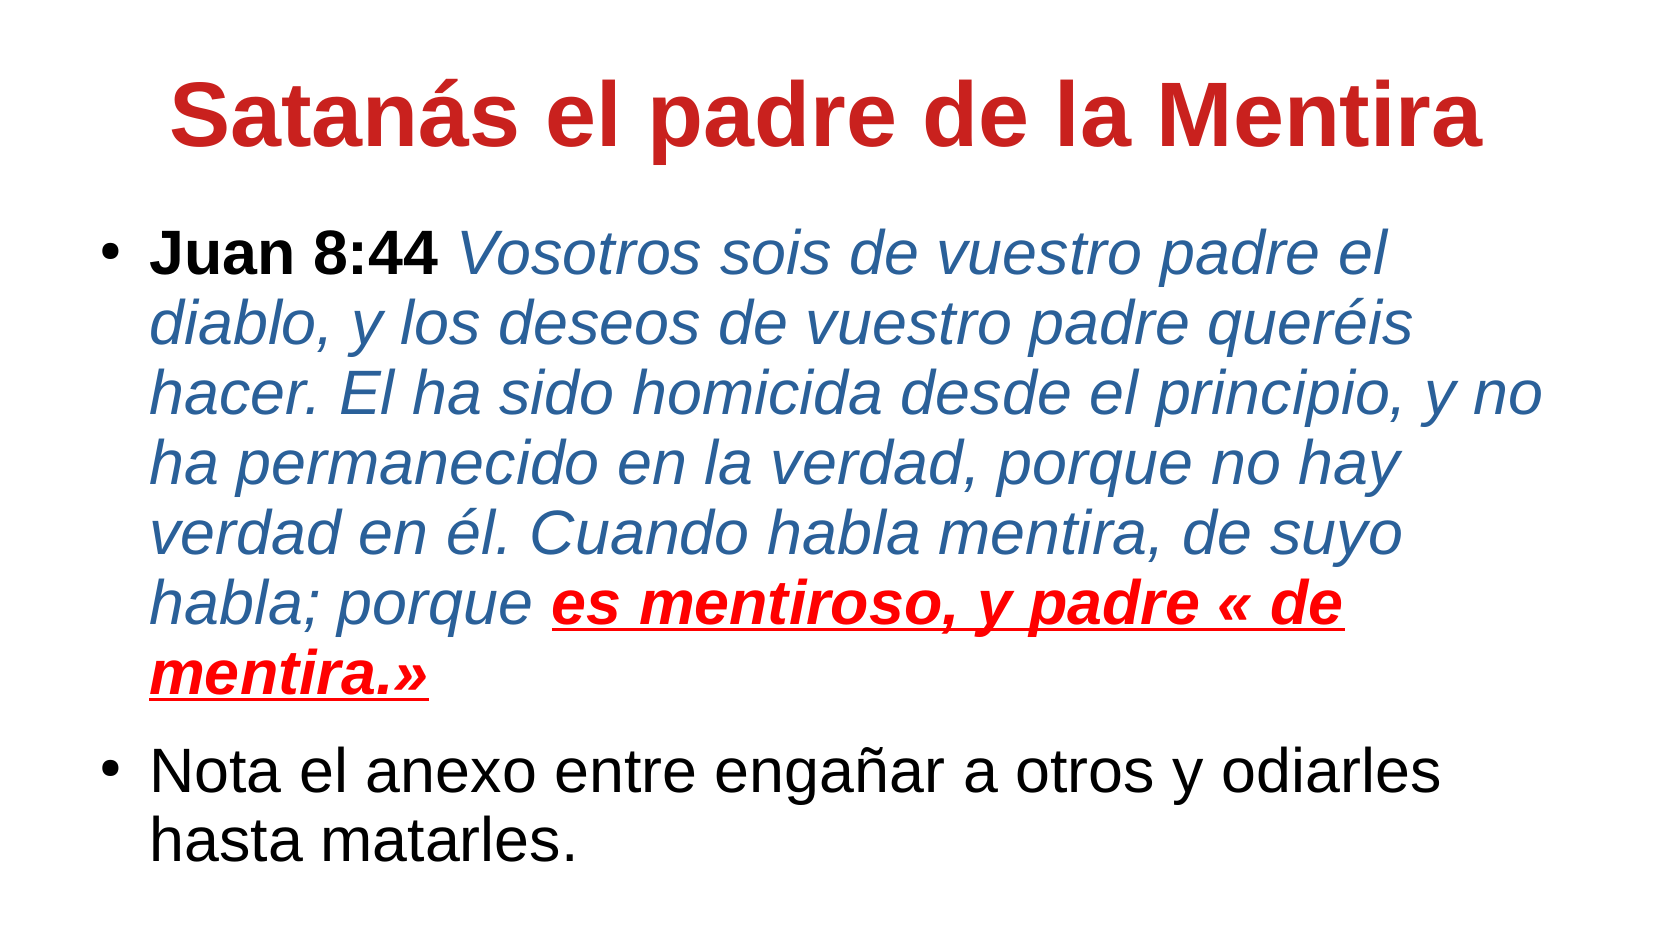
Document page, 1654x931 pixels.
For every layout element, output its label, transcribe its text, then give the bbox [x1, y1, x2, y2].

list Juan 8:44 Vosotros sois de vuestro padre el diablo, y los deseos de vuestro padre queréis hacer. El ha sido homicida desde el principio, y no ha permanecido en la verdad, porque no hay verdad en él. Cuando habla mentira, de suyo habla; porque es mentiroso, y padre « de mentira.» Nota el anexo entre engañar a otros y odiarles hasta matarles. [82, 217, 1571, 882]
title Satanás el padre de la Mentira [82, 37, 1571, 193]
